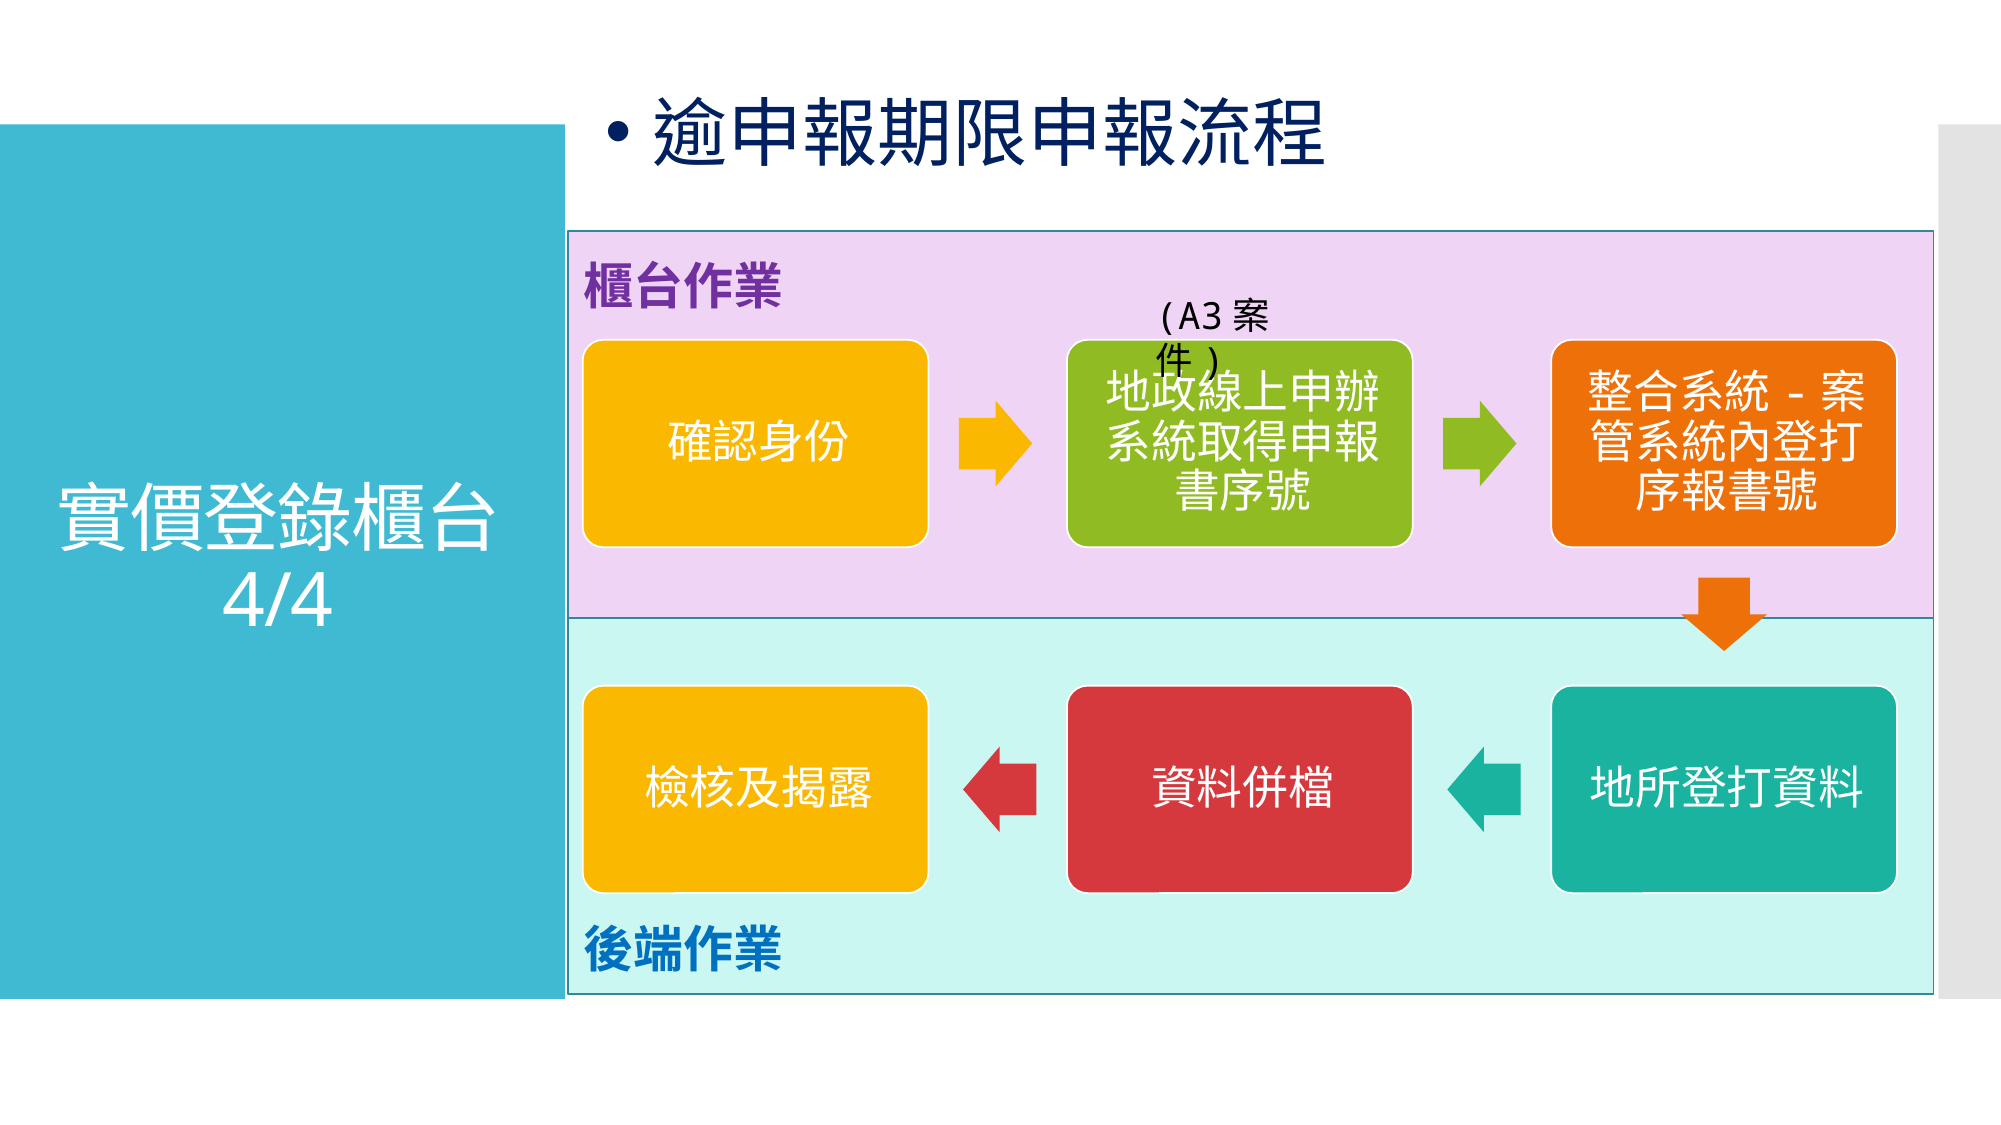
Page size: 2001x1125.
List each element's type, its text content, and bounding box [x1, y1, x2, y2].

text_box 地政線上申辦系統取得申報書序號 [1066, 339, 1413, 548]
title 實價登錄櫃台 4/4 [41, 184, 525, 940]
text_box 檢核及揭露 [582, 685, 929, 894]
text_box 櫃台作業 [568, 247, 820, 322]
text_box [568, 230, 1934, 995]
text_box 確認身份 [582, 339, 929, 548]
text_box 整合系統-案管系統內登打序報書號 [1551, 339, 1898, 548]
text_box 地所登打資料 [1551, 685, 1898, 894]
text_box 後端作業 [568, 909, 820, 985]
text_box (A3案件) [1140, 285, 1338, 390]
text_box 資料併檔 [1066, 685, 1413, 894]
text_box 逾申報期限申報流程 [591, 78, 1908, 184]
